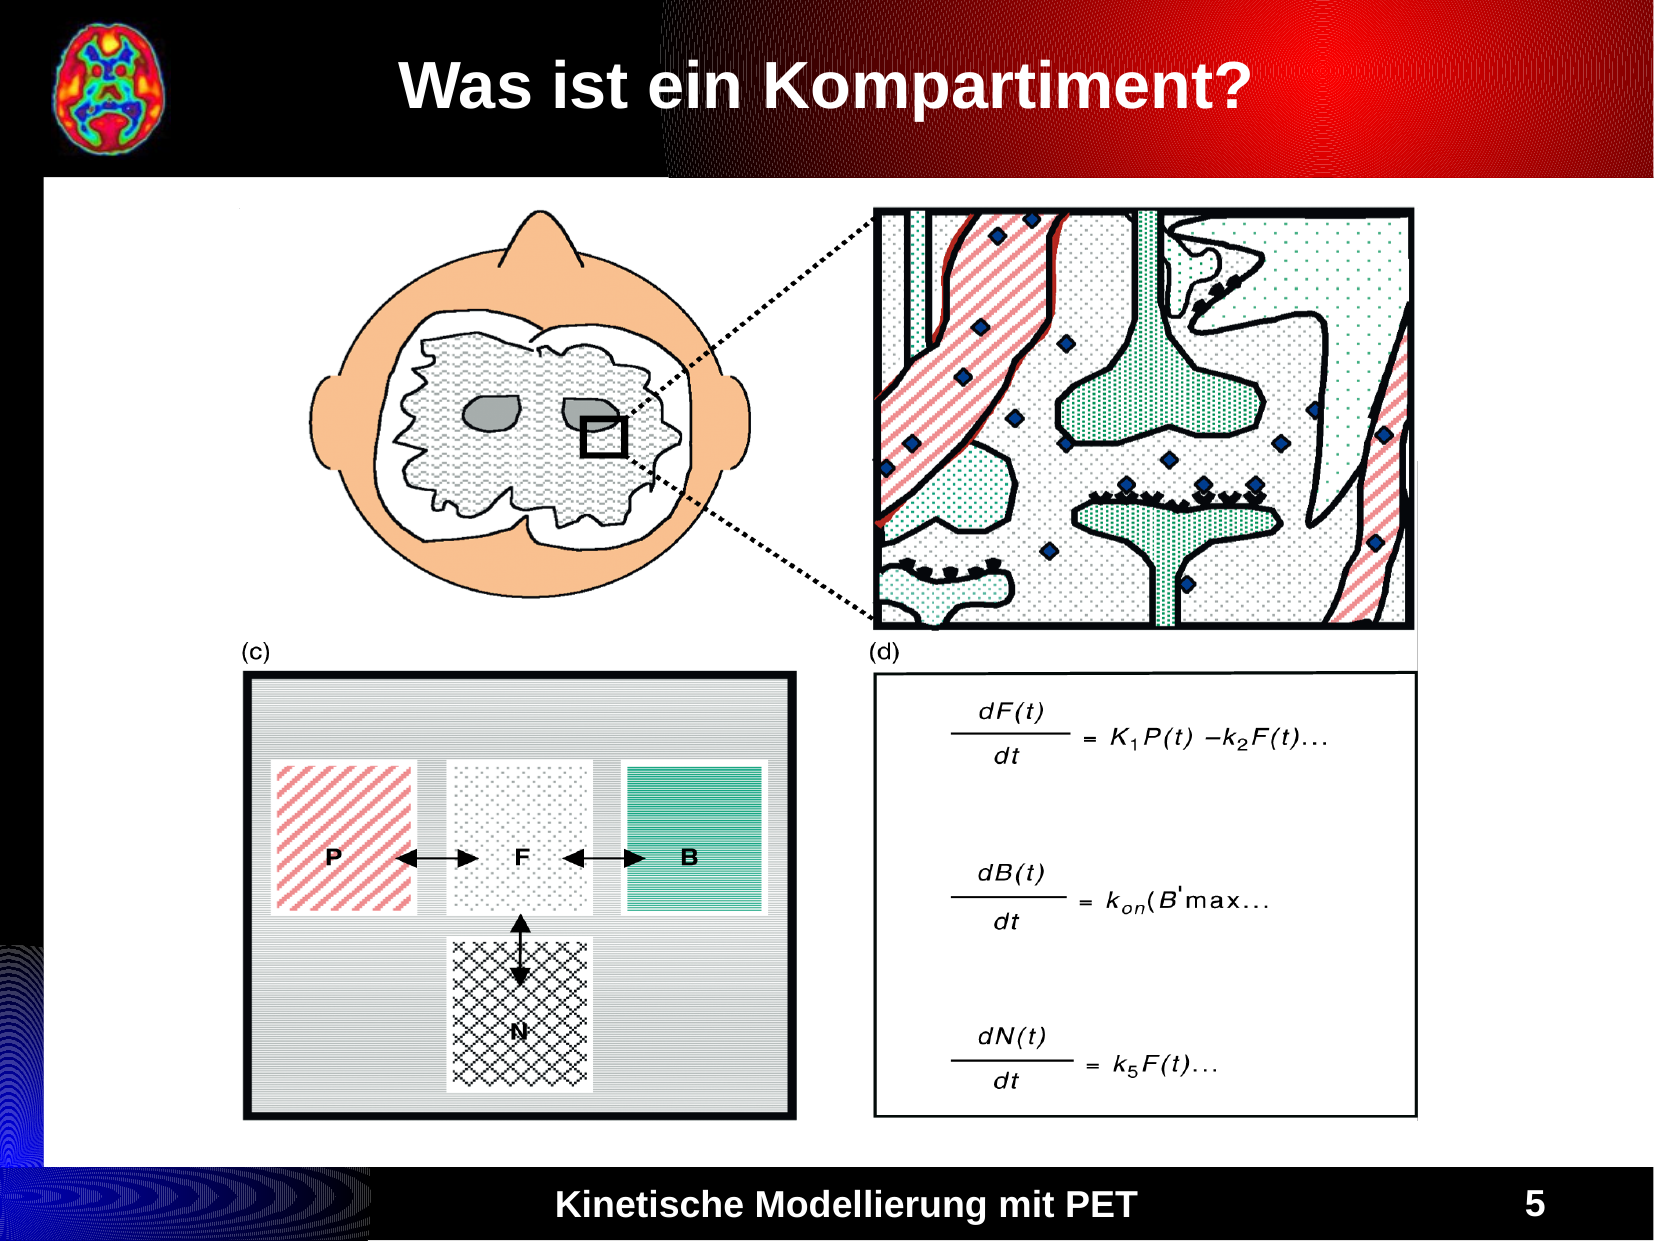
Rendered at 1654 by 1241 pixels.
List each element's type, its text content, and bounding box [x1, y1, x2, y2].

picture [51, 17, 115, 160]
picture [236, 206, 1418, 1123]
text_box Kinetische Modellierung mit PET [512, 1176, 1182, 1235]
text_box 55 [1422, 1175, 1649, 1234]
title Was ist ein Kompartiment? [115, 11, 1539, 160]
text_box [0, 0, 1654, 1241]
